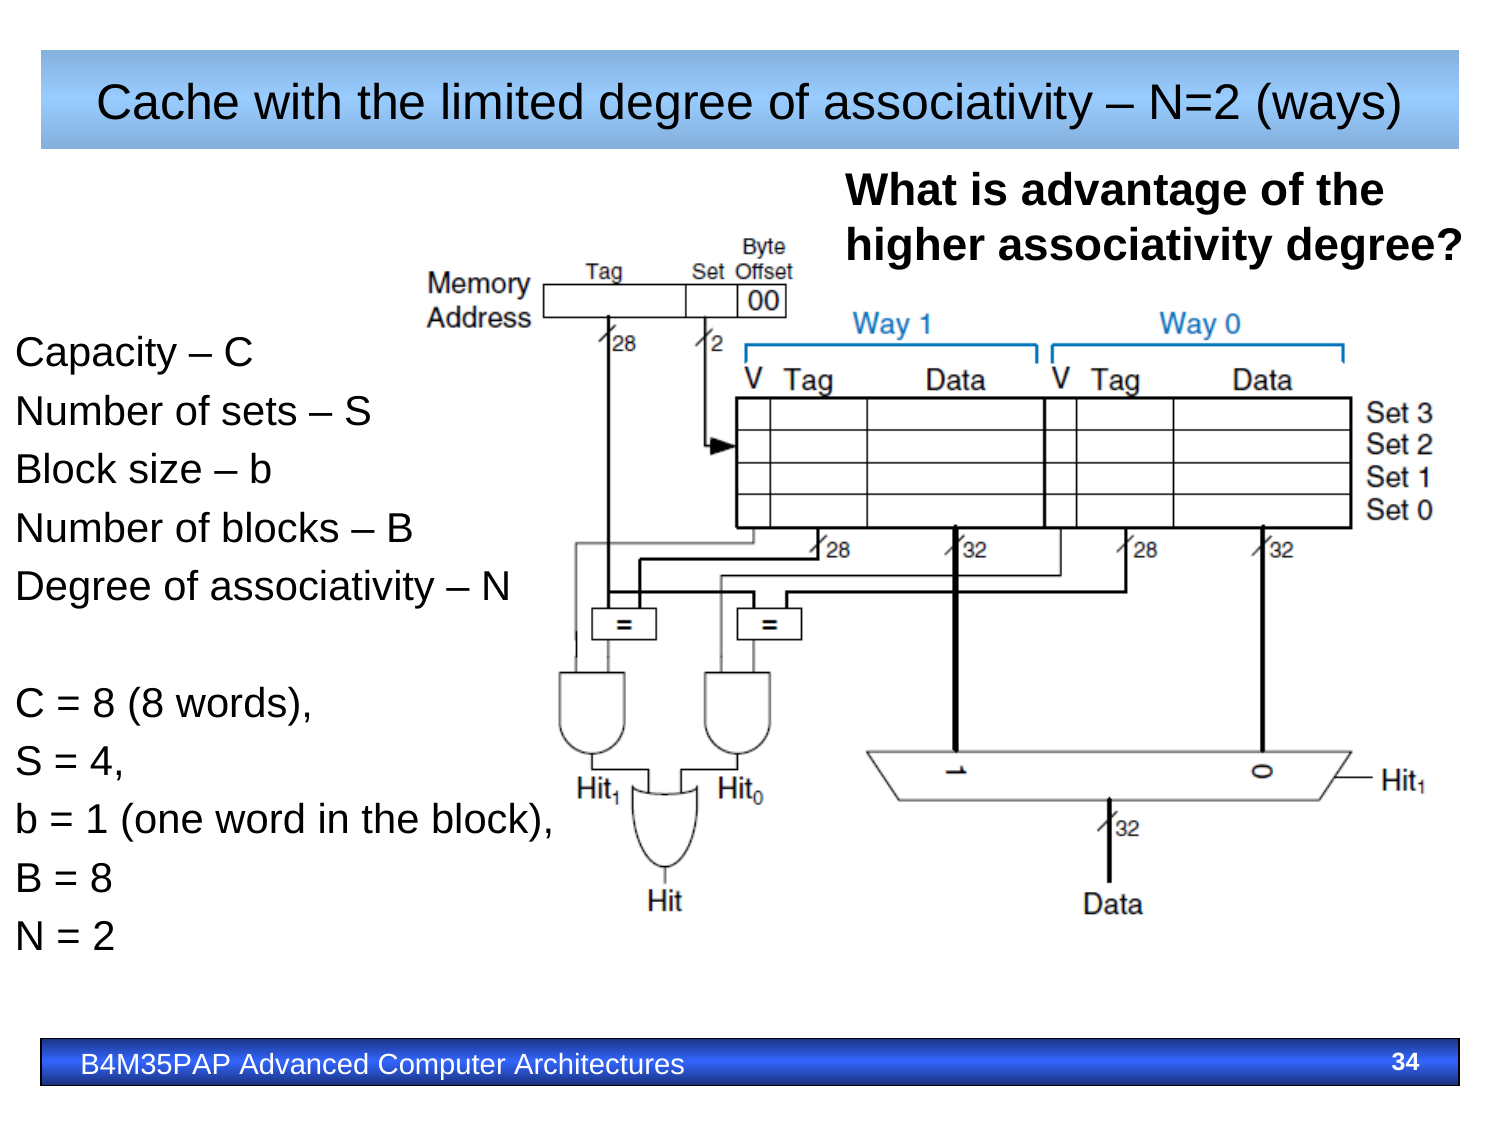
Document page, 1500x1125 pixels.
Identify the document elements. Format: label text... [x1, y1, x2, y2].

picture [415, 223, 1459, 927]
text_box What is advantage of the higher associativity degree? [830, 152, 1500, 332]
title Cache with the limited degree of associativity – N=2 (ways) [41, 50, 1459, 149]
text_box Capacity – C Number of sets – S Block size – b Number of blocks – B Degree of associativity – N C = 8 (8 words), S = 4, b = 1 (one word in the block), B = 8 N = 2 [0, 317, 637, 927]
